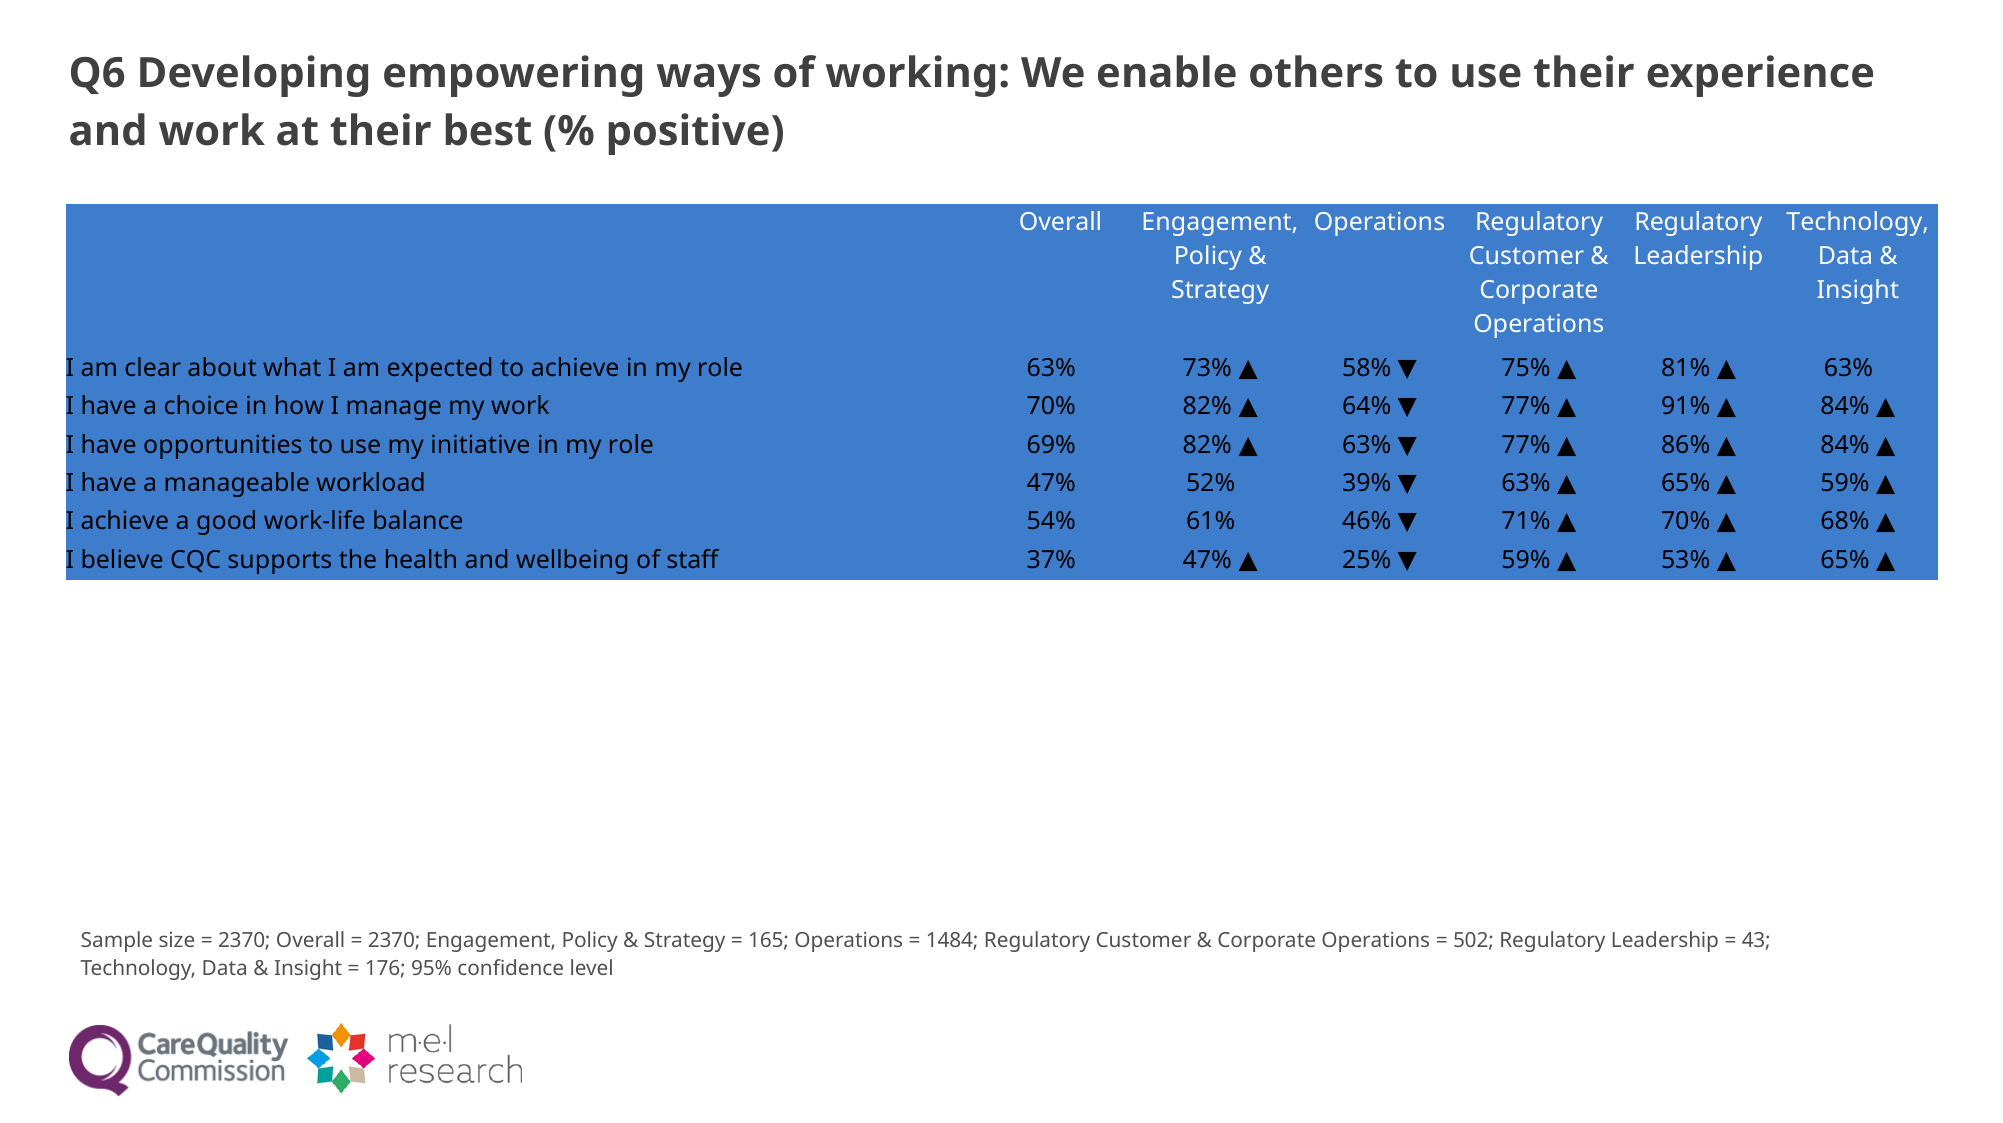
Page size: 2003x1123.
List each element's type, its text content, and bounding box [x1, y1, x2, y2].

table_header Overall [981, 204, 1140, 350]
table_header Regulatory Leadership [1619, 204, 1778, 350]
table_cell 59% ▲ [1778, 465, 1938, 503]
table_cell 69% [981, 426, 1140, 465]
table_cell 77% ▲ [1459, 426, 1619, 465]
table_cell 58% ▼ [1300, 350, 1459, 388]
table_cell 91% ▲ [1619, 388, 1778, 426]
table_cell 71% ▲ [1459, 503, 1619, 541]
table_cell 63% ▲ [1459, 465, 1619, 503]
table_cell I have opportunities to use my initiative in my role [66, 426, 981, 465]
table_cell 82% ▲ [1140, 426, 1300, 465]
table_cell 63% [1778, 350, 1938, 388]
picture [67, 1023, 291, 1099]
table_cell 68% ▲ [1778, 503, 1938, 541]
table_cell 63% [981, 350, 1140, 388]
title Q6 Developing empowering ways of working: We enable others to use their experience and work at their best (% positive) [68, 35, 1936, 152]
table_header Engagement, Policy & Strategy [1140, 204, 1300, 350]
table_cell 70% ▲ [1619, 503, 1778, 541]
table_cell I have a manageable workload [66, 465, 981, 503]
table_header Operations [1300, 204, 1459, 350]
table_cell 53% ▲ [1619, 541, 1778, 580]
table_cell 25% ▼ [1300, 541, 1459, 580]
table_cell 63% ▼ [1300, 426, 1459, 465]
table_header Regulatory Customer & Corporate Operations [1459, 204, 1619, 350]
table_cell I have a choice in how I manage my work [66, 388, 981, 426]
table_cell 54% [981, 503, 1140, 541]
table_cell 70% [981, 388, 1140, 426]
table_cell 64% ▼ [1300, 388, 1459, 426]
table_header [66, 204, 981, 350]
picture [307, 1023, 522, 1093]
table_cell I achieve a good work-life balance [66, 503, 981, 541]
table_cell 65% ▲ [1778, 541, 1938, 580]
table_cell 86% ▲ [1619, 426, 1778, 465]
table_cell I am clear about what I am expected to achieve in my role [66, 350, 981, 388]
table_cell 47% ▲ [1140, 541, 1300, 580]
table_cell 81% ▲ [1619, 350, 1778, 388]
table_cell 77% ▲ [1459, 388, 1619, 426]
table_header Technology, Data & Insight [1778, 204, 1938, 350]
table_cell 46% ▼ [1300, 503, 1459, 541]
table_cell I believe CQC supports the health and wellbeing of staff [66, 541, 981, 580]
table_cell 73% ▲ [1140, 350, 1300, 388]
table_cell 82% ▲ [1140, 388, 1300, 426]
table_cell 65% ▲ [1619, 465, 1778, 503]
table_cell 59% ▲ [1459, 541, 1619, 580]
table_cell 39% ▼ [1300, 465, 1459, 503]
table_cell 84% ▲ [1778, 388, 1938, 426]
table_cell 37% [981, 541, 1140, 580]
text_box Sample size = 2370; Overall = 2370; Engagement, Policy & Strategy = 165; Operations = 1484; Regulatory Customer & Corporate Operations = 502; Regulatory Leadership = 43; Technology, Data & Insight = 176; 95% confidence level [66, 915, 1936, 990]
table_cell 61% [1140, 503, 1300, 541]
table_cell 52% [1140, 465, 1300, 503]
table_cell 47% [981, 465, 1140, 503]
table_cell 84% ▲ [1778, 426, 1938, 465]
table_cell 75% ▲ [1459, 350, 1619, 388]
